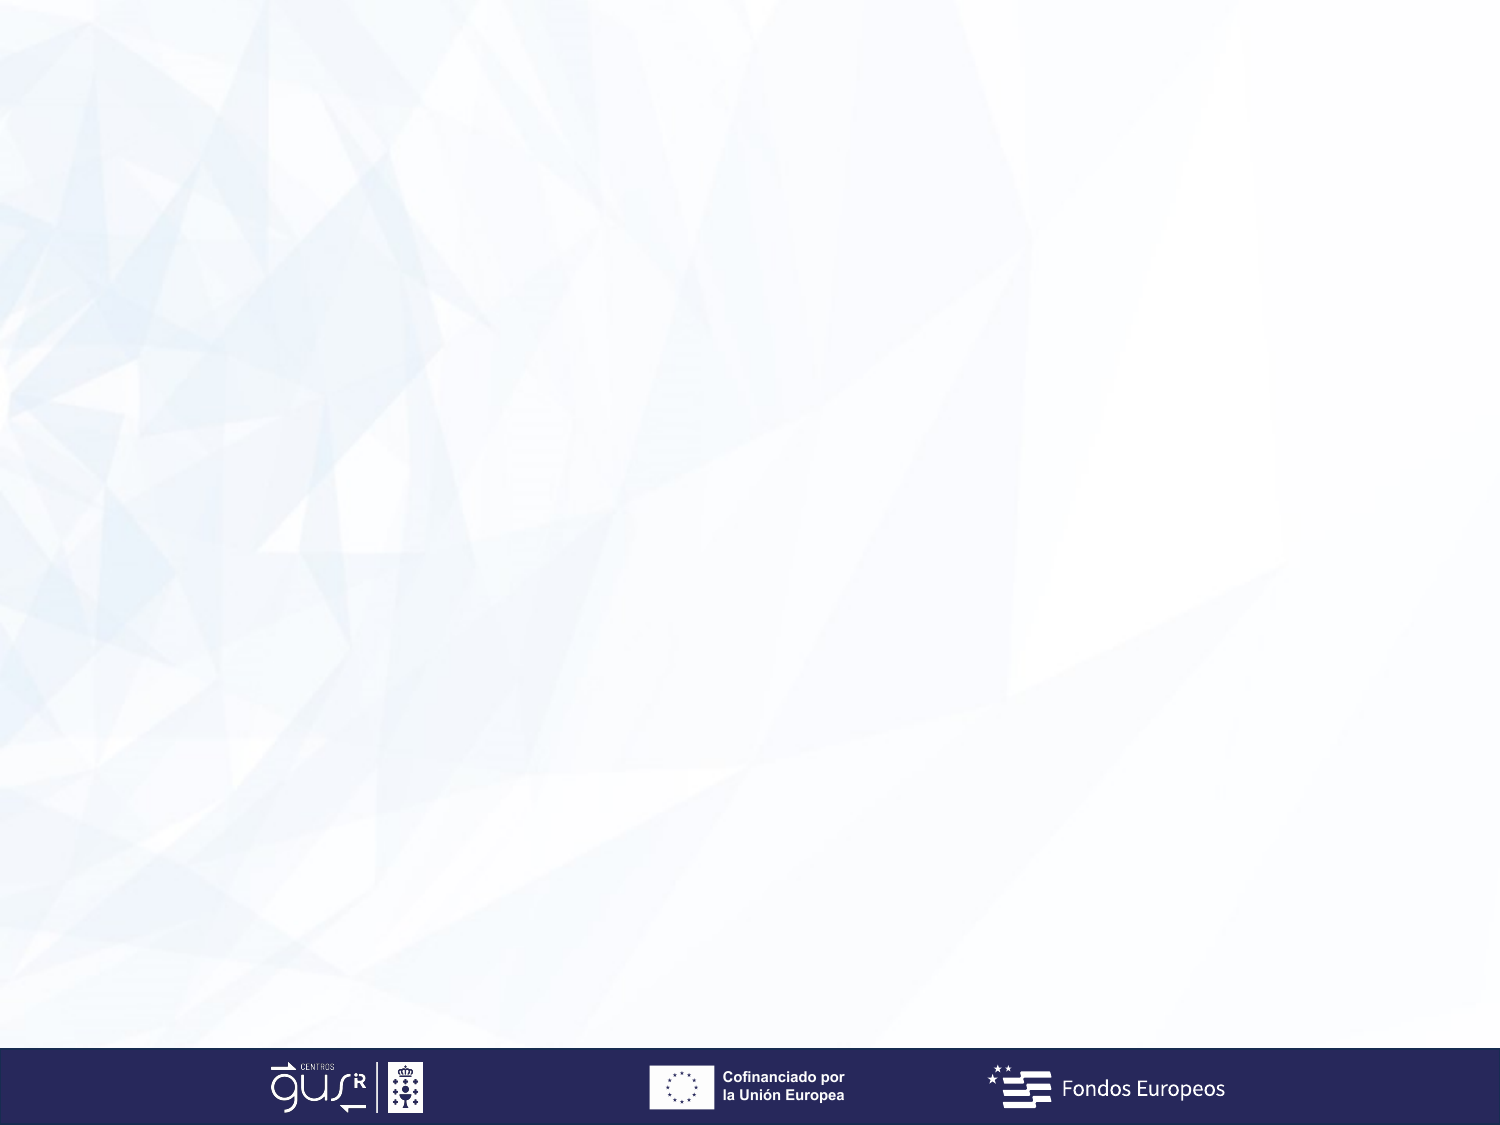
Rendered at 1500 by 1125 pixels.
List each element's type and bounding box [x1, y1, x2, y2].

picture [646, 1062, 854, 1113]
picture [982, 1060, 1229, 1113]
text_box [0, 1049, 1500, 1124]
picture [271, 1062, 423, 1113]
